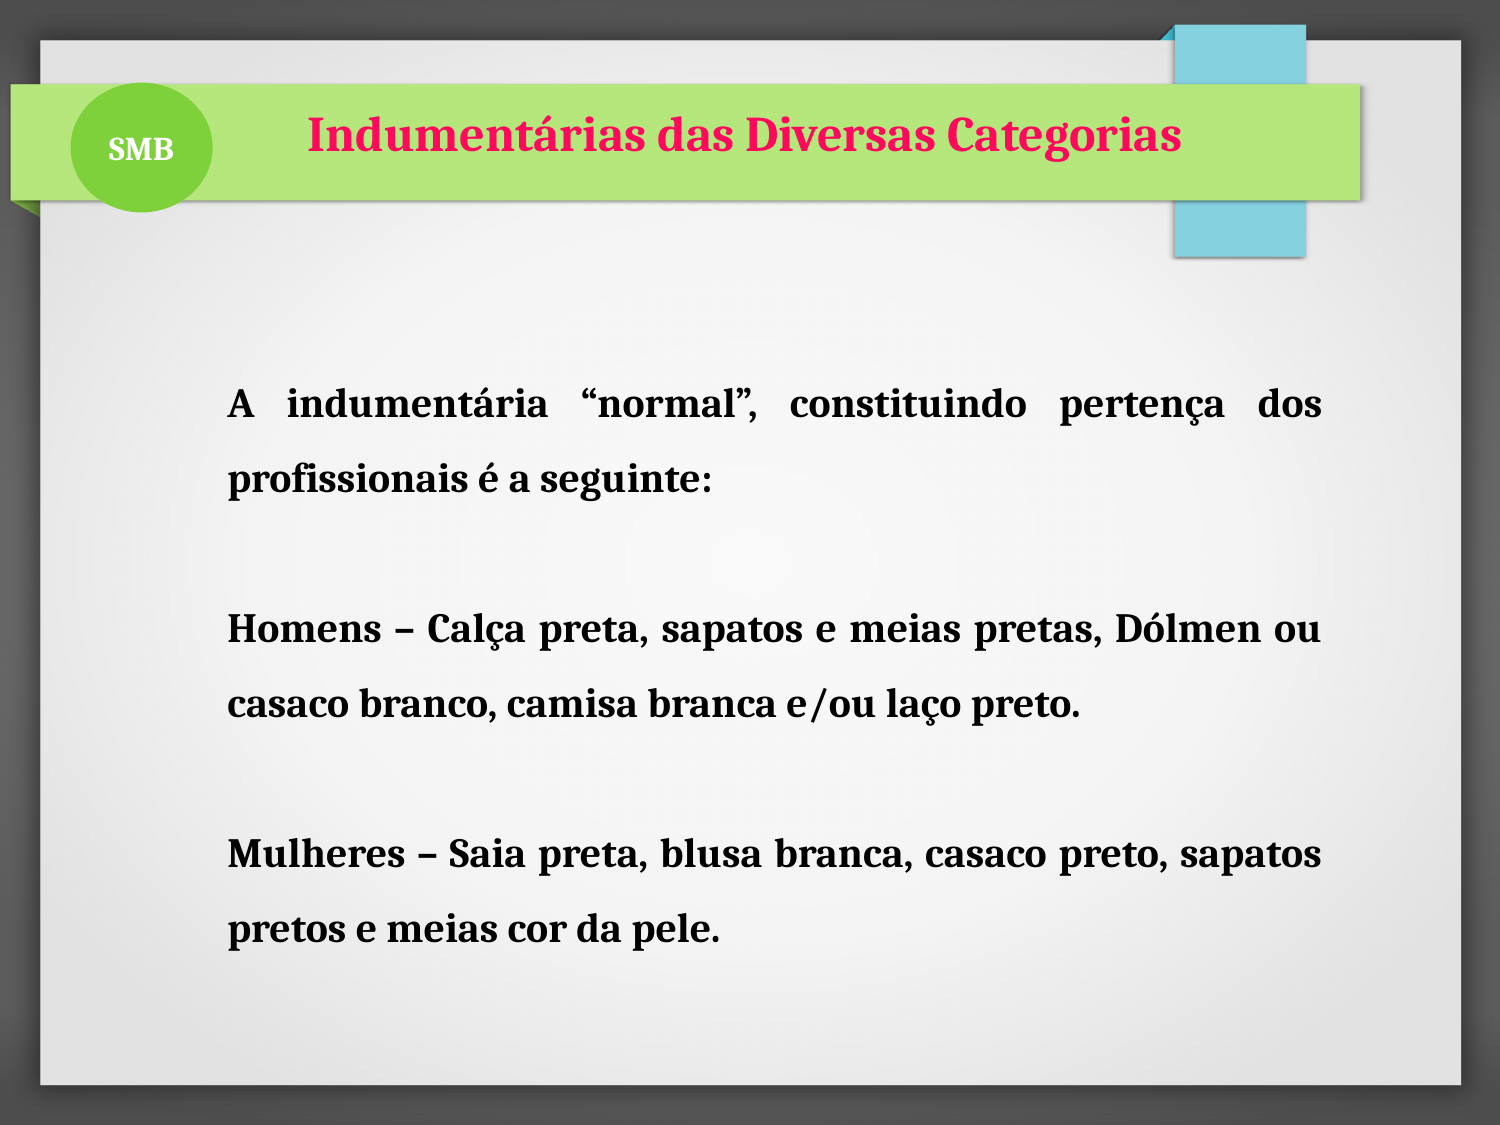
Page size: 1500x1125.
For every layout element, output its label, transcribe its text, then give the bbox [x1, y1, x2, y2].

text_box A indumentária “normal”, constituindo pertença dos profissionais é a seguinte: Homens – Calça preta, sapatos e meias pretas, Dólmen ou casaco branco, camisa branca e/ou laço preto. Mulheres – Saia preta, blusa branca, casaco preto, sapatos pretos e meias cor da pele. [212, 343, 1338, 958]
picture [0, 0, 1500, 1125]
text_box Indumentárias das Diversas Categorias [283, 94, 1241, 170]
text_box SMB [70, 82, 213, 213]
